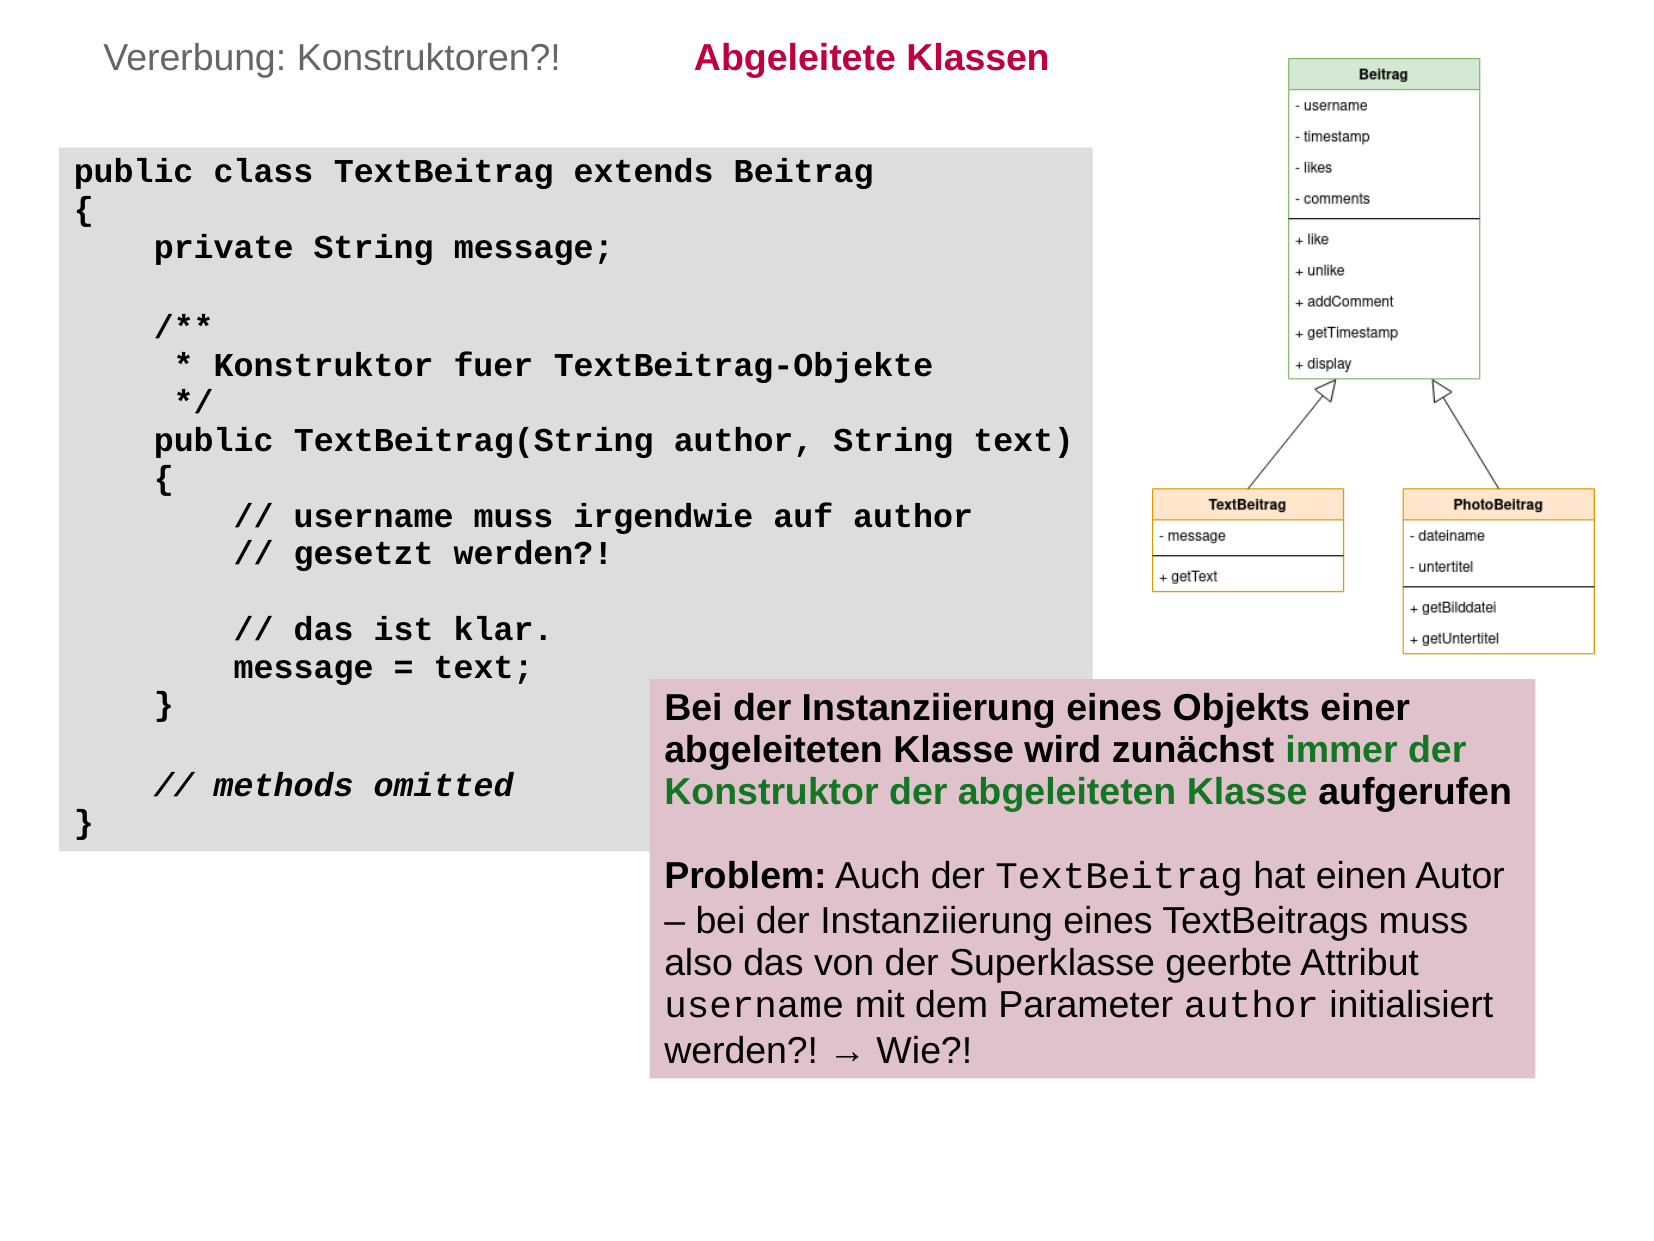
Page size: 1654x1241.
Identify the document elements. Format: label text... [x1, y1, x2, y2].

text_box Bei der Instanziierung eines Objekts einer abgeleiteten Klasse wird zunächst immer der Konstruktor der abgeleiteten Klasse aufgerufen Problem: Auch der TextBeitrag hat einen Autor – bei der Instanziierung eines TextBeitrags muss also das von der Superklasse geerbte Attribut username mit dem Parameter author initialisiert werden?! → Wie?! [649, 679, 1536, 1079]
picture [1152, 58, 1595, 658]
text_box Vererbung: Konstruktoren?! Abgeleitete Klassen [88, 29, 1565, 87]
text_box public class TextBeitrag extends Beitrag { private String message; /** * Konstruktor fuer TextBeitrag-Objekte */ public TextBeitrag(String author, String text) { // username muss irgendwie auf author // gesetzt werden?! // das ist klar. message = text; } // methods omitted } [59, 147, 1093, 852]
